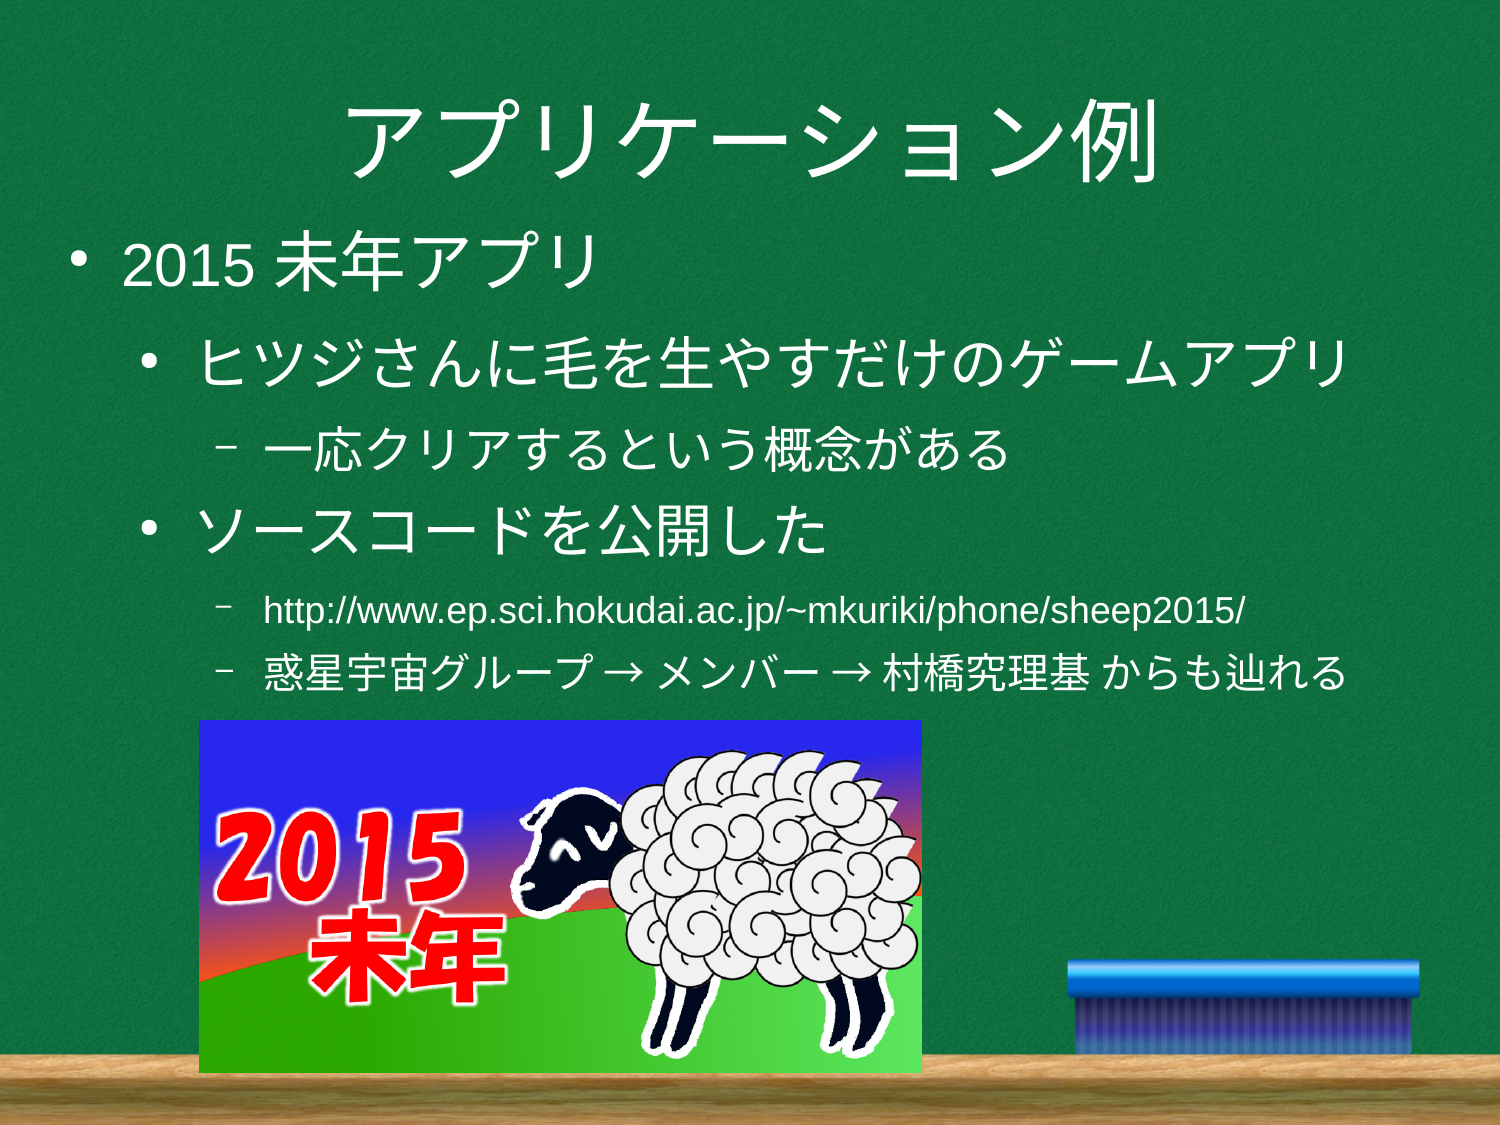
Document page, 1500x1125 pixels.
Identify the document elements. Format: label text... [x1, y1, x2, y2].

picture [0, 0, 1500, 1125]
title アプリケーション例 [75, 45, 1425, 233]
list 2015 未年アプリ ヒツジさんに毛を生やすだけのゲームアプリ 一応クリアするという概念がある ソースコードを公開した http://www.ep.sci.hokudai.ac.jp/~mkuriki/phone/sheep2015/ 惑星宇宙グループ → メンバー → 村橋究理基 からも辿れる [35, 212, 1453, 955]
